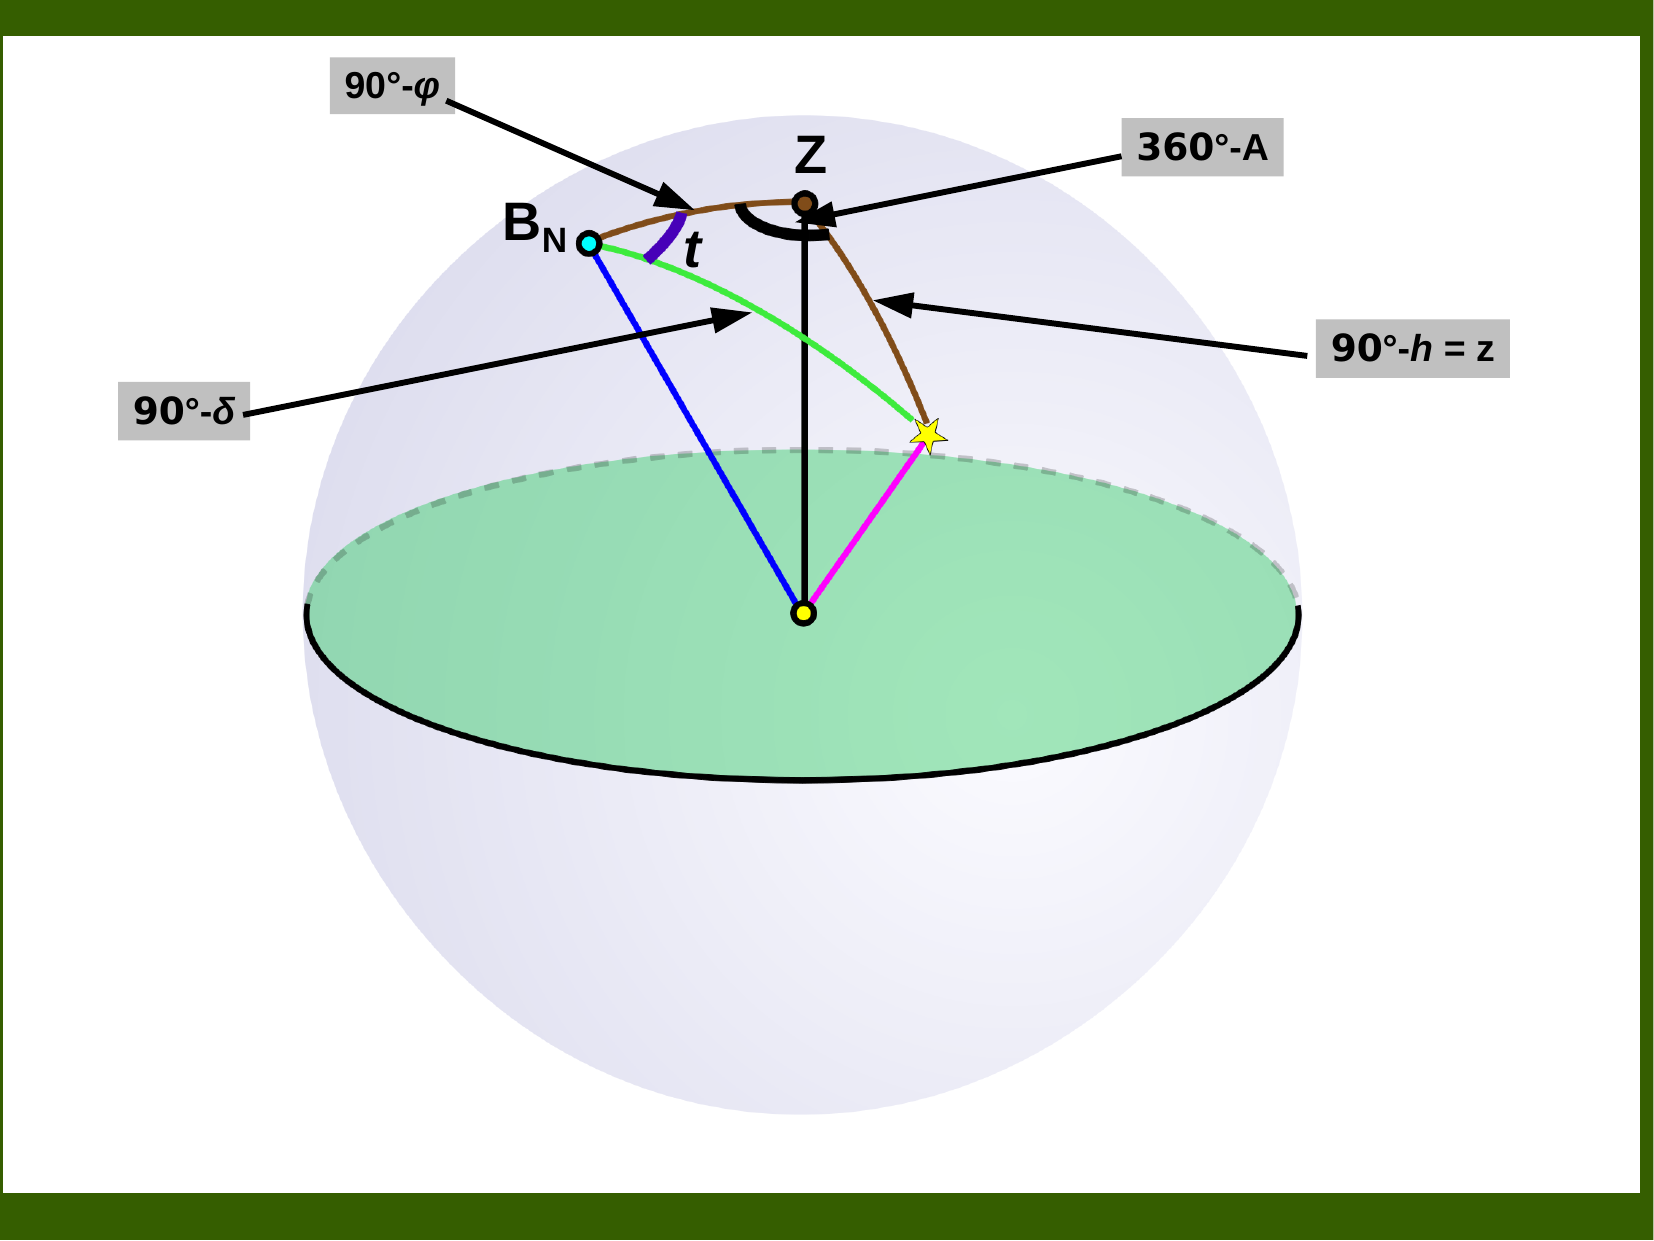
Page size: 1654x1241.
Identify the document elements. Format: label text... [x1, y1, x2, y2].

text_box 90°-h = z [1315, 319, 1510, 378]
text_box Z [779, 116, 843, 193]
text_box t [668, 211, 717, 287]
text_box 90°-φ [329, 57, 456, 115]
text_box 90°-δ [118, 381, 251, 441]
text_box 360°-A [1121, 118, 1284, 177]
text_box BN [487, 184, 583, 268]
picture [3, 36, 1640, 1193]
